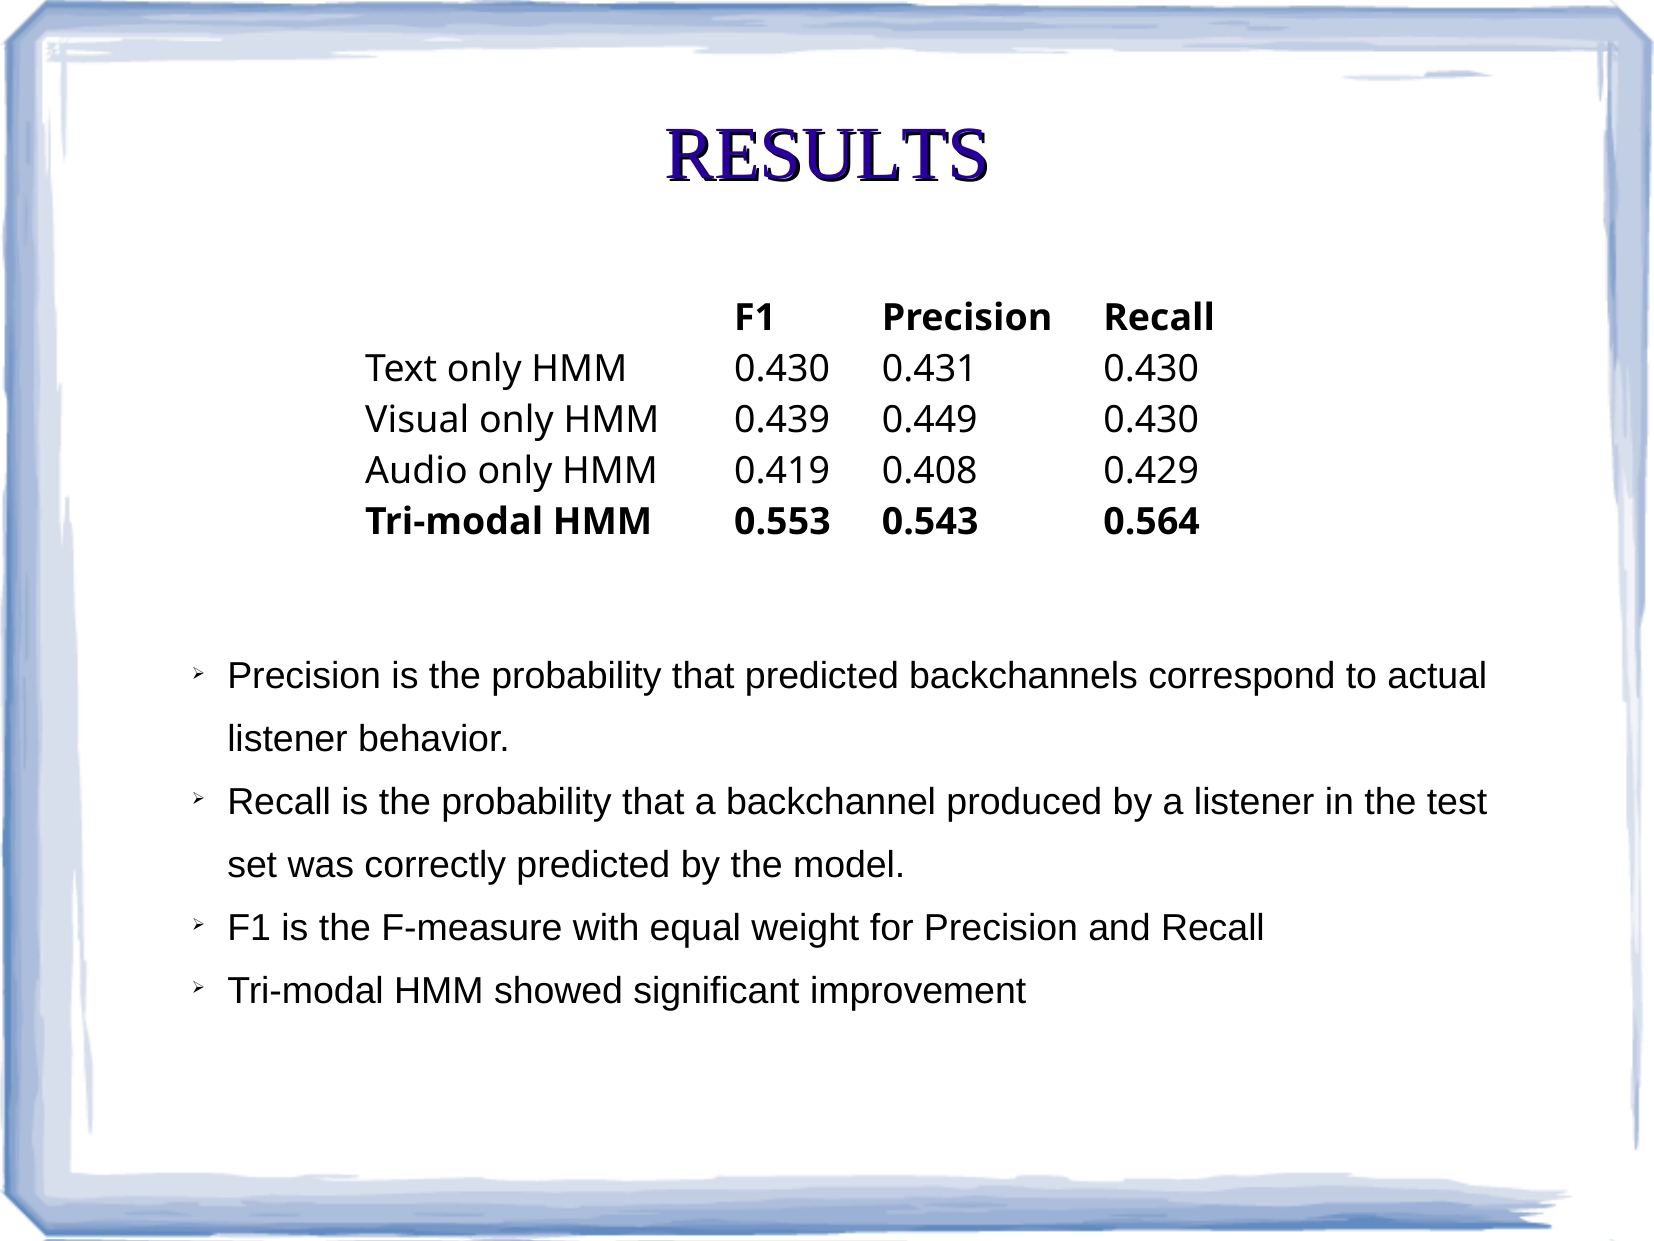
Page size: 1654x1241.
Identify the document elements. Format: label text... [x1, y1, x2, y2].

text_box F1 Precision Recall Text only HMM 0.430 0.431 0.430 Visual only HMM 0.439 0.449 0.430 Audio only HMM 0.419 0.408 0.429 Tri-modal HMM 0.553 0.543 0.564 [350, 283, 1359, 544]
title RESULTS [82, 49, 1571, 257]
picture [0, 0, 1654, 1241]
text_box Precision is the probability that predicted backchannels correspond to actual listener behavior. Recall is the probability that a backchannel produced by a listener in the test set was correctly predicted by the model. F1 is the F-measure with equal weight for Precision and Recall Tri-modal HMM showed significant improvement [177, 625, 1536, 1146]
